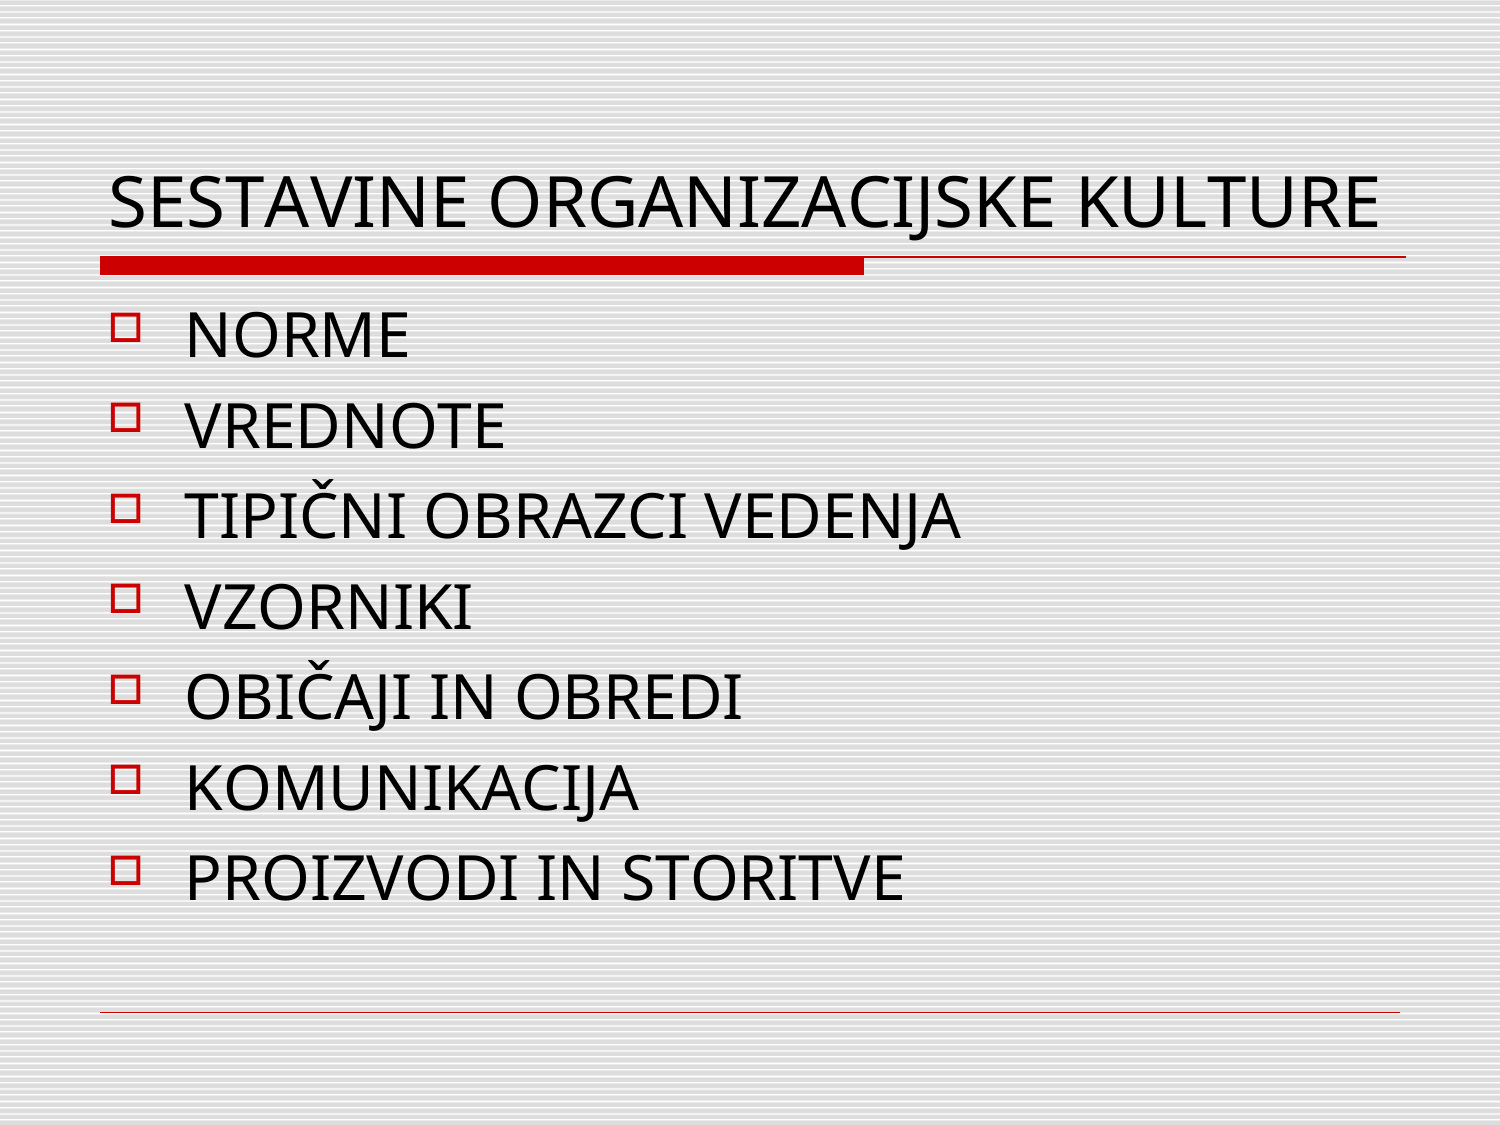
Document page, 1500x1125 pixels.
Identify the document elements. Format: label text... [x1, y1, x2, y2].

list NORME VREDNOTE TIPIČNI OBRAZCI VEDENJA VZORNIKI OBIČAJI IN OBREDI KOMUNIKACIJA PROIZVODI IN STORITVE [92, 287, 1406, 1012]
picture [0, 0, 1500, 1125]
title SESTAVINE ORGANIZACIJSKE KULTURE [94, 49, 1407, 250]
